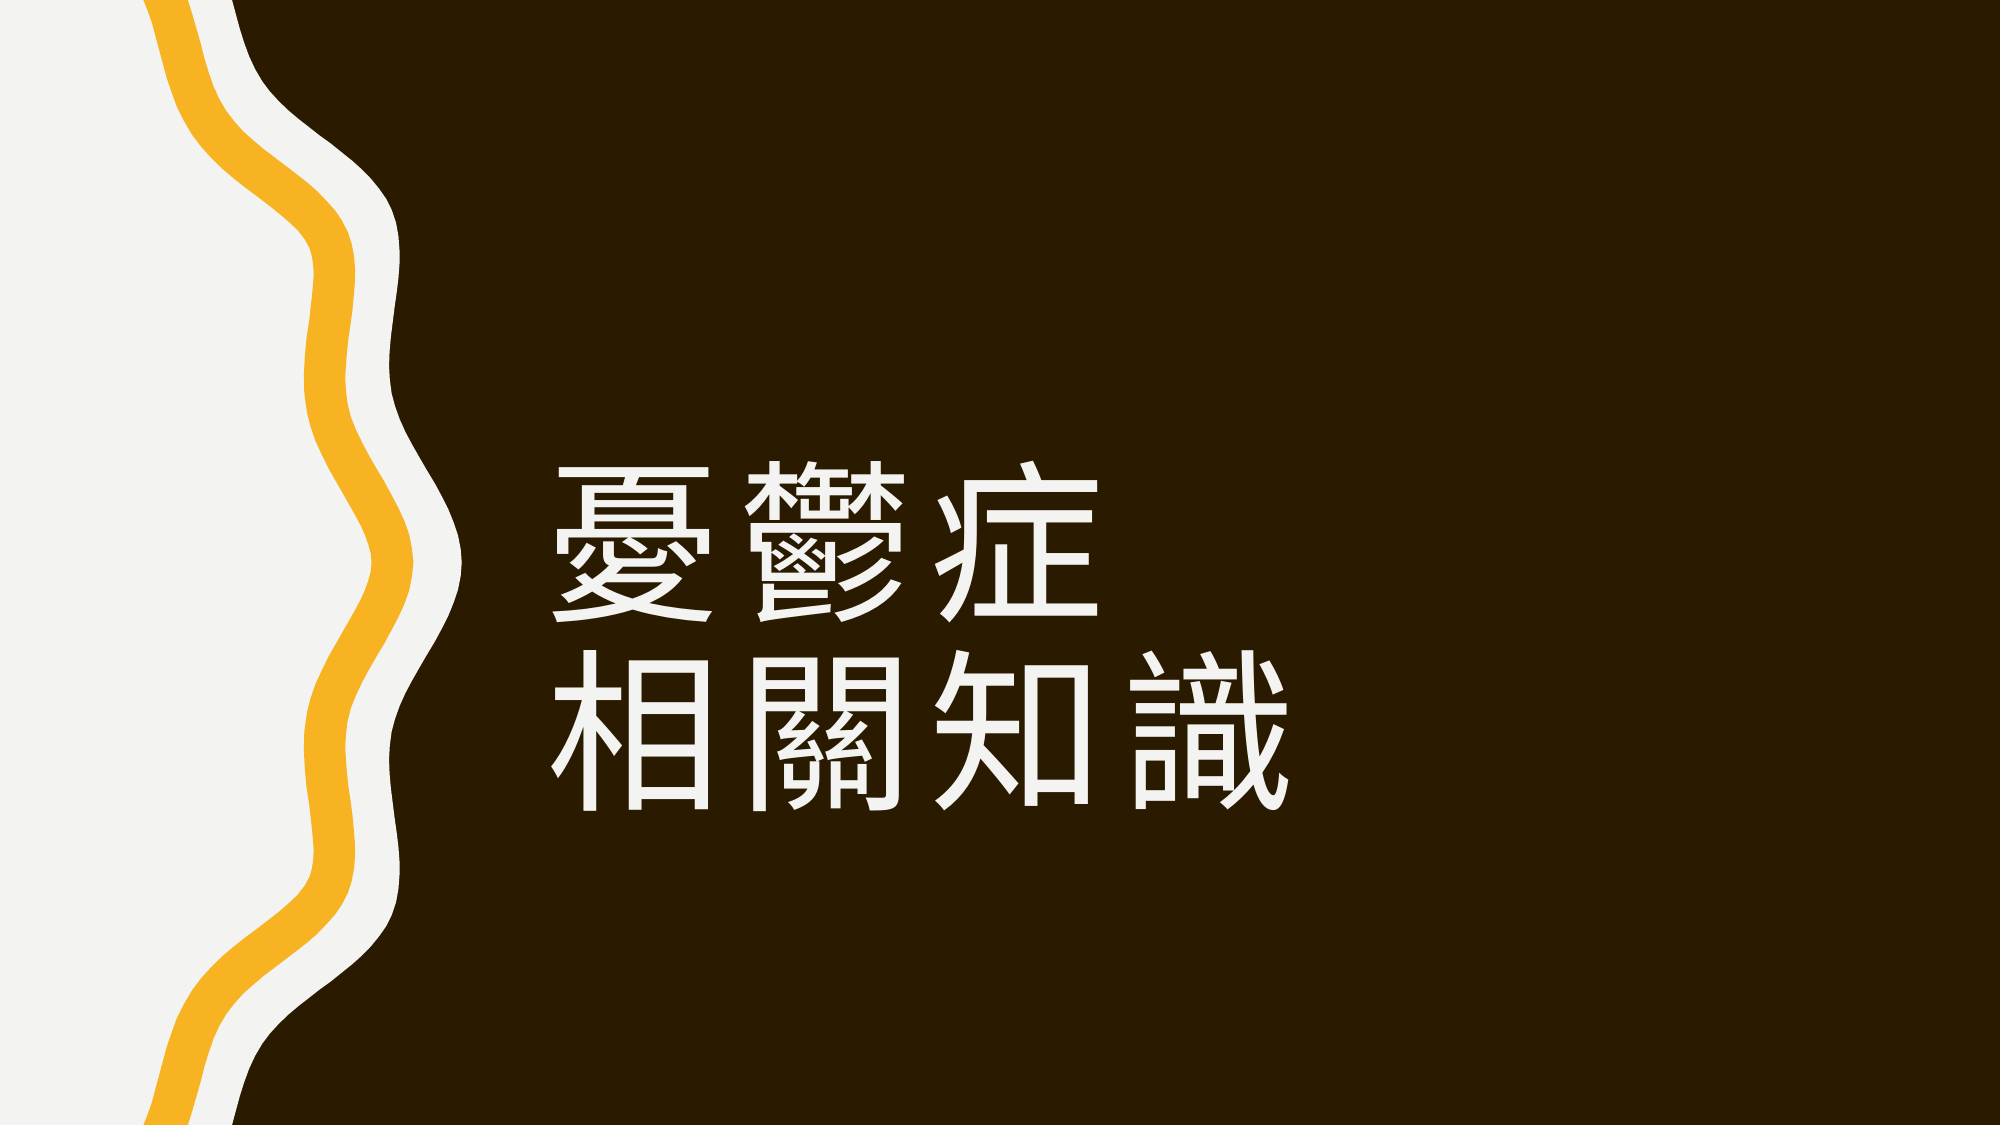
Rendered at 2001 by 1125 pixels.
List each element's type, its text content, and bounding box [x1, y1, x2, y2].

title 憂鬱症 相關知識 [531, 176, 1876, 843]
